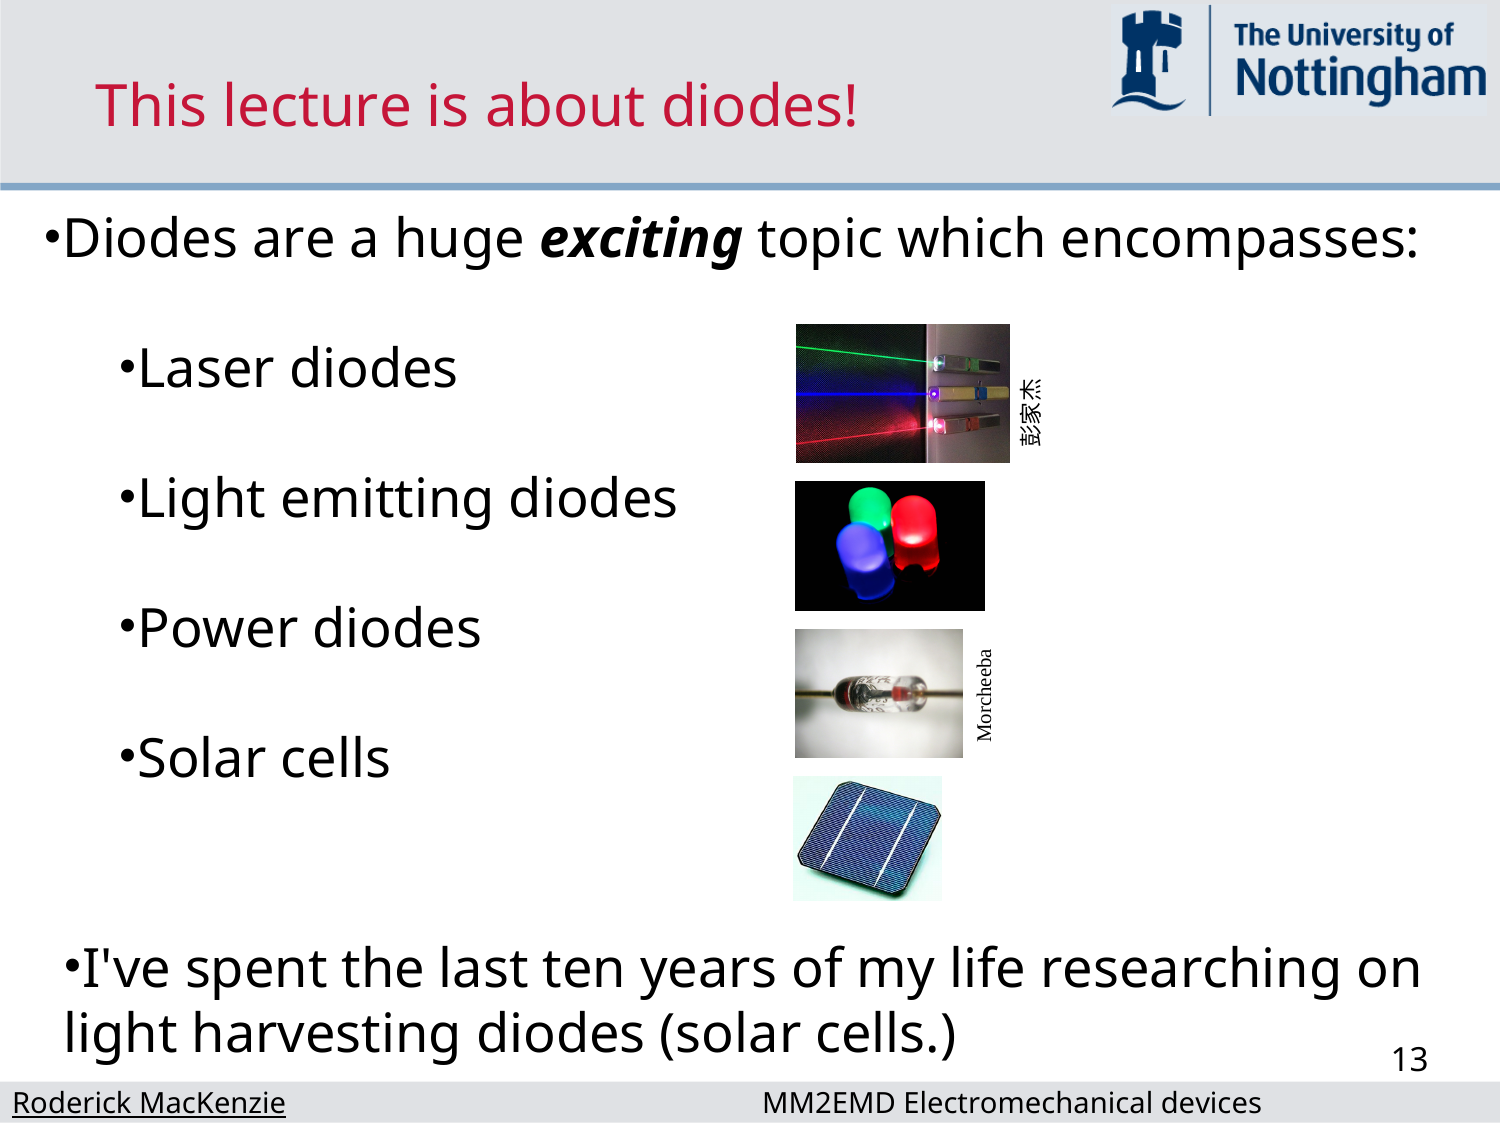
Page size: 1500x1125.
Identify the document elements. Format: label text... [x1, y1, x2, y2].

picture [1111, 4, 1487, 116]
text_box 彭家杰 [1009, 282, 1085, 463]
picture [793, 776, 942, 901]
title This lecture is about diodes! [80, 51, 1319, 156]
picture [796, 324, 1009, 463]
text_box I've spent the last ten years of my life researching on light harvesting diodes (solar cells.) [48, 925, 1500, 1125]
picture [795, 481, 985, 611]
text_box Diodes are a huge exciting topic which encompasses: Laser diodes Light emitting diodes Power diodes Solar cells [28, 196, 1500, 926]
text_box Morcheeba [962, 502, 1038, 758]
picture [795, 629, 962, 758]
